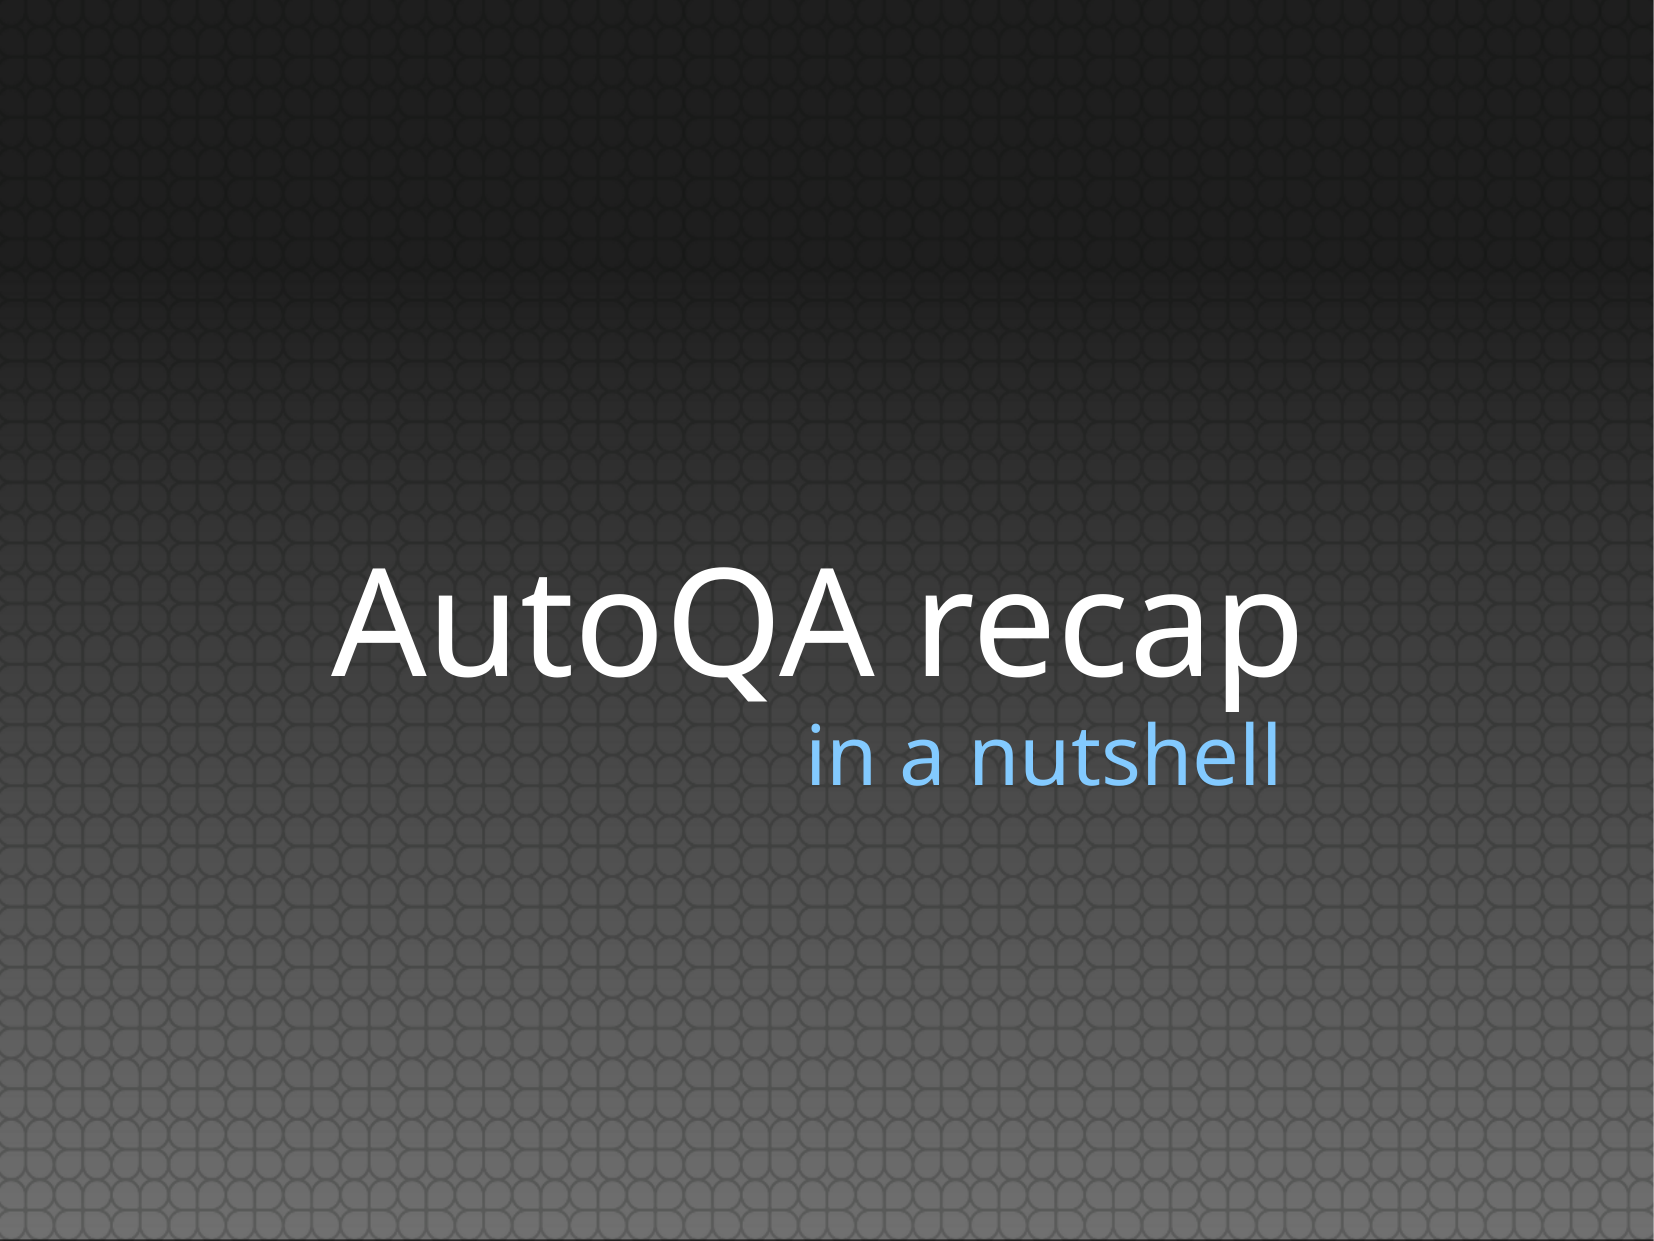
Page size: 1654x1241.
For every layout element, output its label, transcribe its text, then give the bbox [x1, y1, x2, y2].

text_box in a nutshell [803, 689, 1286, 798]
title AutoQA recap [75, 525, 1564, 713]
picture [0, 0, 1654, 1241]
